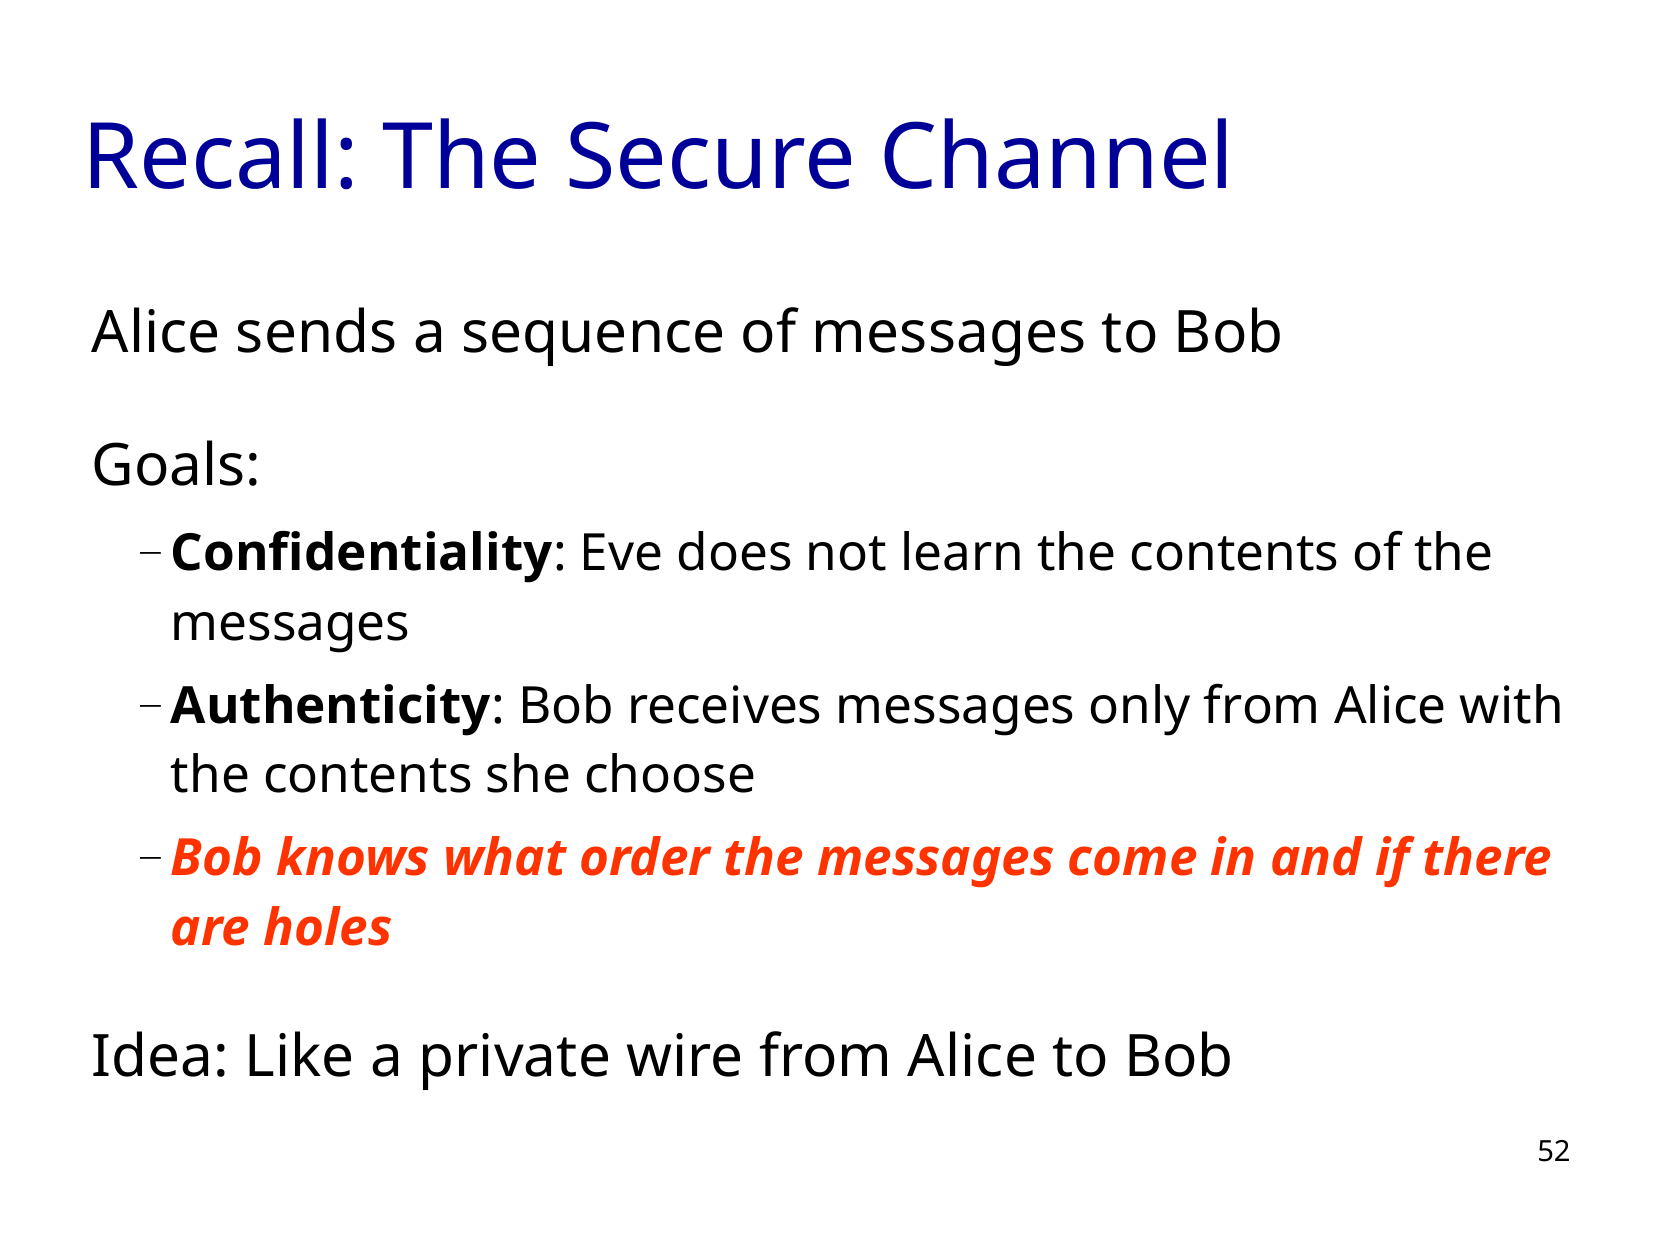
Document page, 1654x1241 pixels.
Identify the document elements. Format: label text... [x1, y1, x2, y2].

title Recall: The Secure Channel [82, 49, 1571, 257]
list Alice sends a sequence of messages to Bob Goals: Confidentiality: Eve does not learn the contents of the messages Authenticity: Bob receives messages only from Alice with the contents she choose Bob knows what order the messages come in and if there are holes Idea: Like a private wire from Alice to Bob [60, 290, 1571, 1096]
